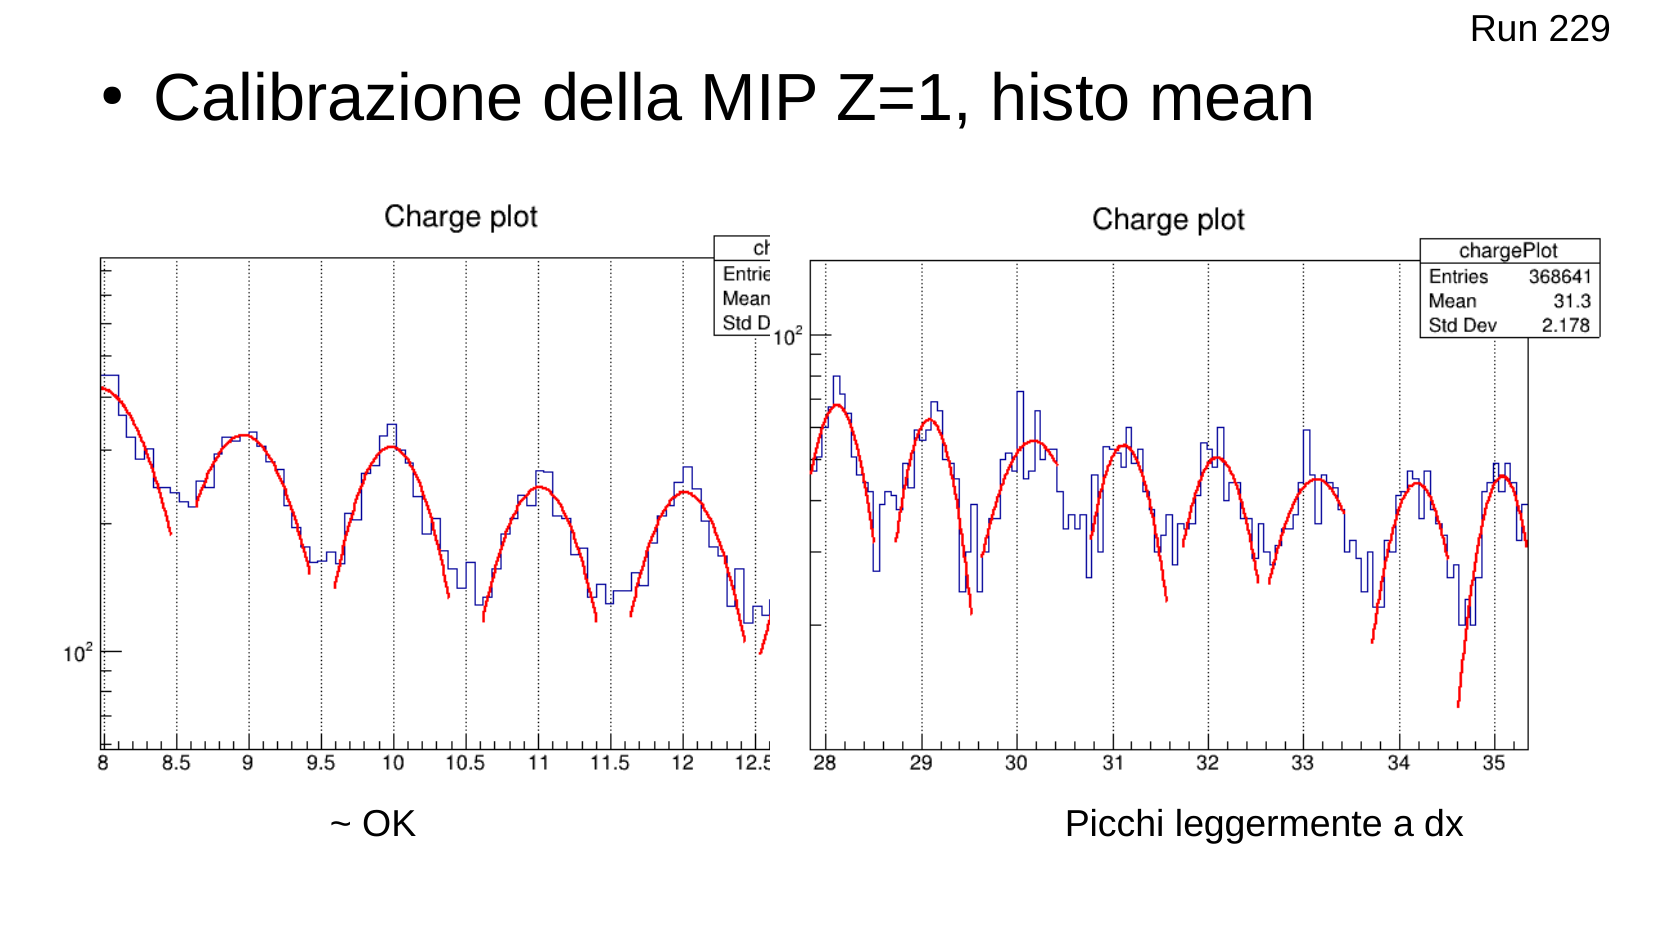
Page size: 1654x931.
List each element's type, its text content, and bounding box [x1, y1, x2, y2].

list Calibrazione della MIP Z=1, histo mean [82, 60, 1571, 201]
picture [60, 198, 1606, 781]
text_box Run 229 [1455, 0, 1654, 61]
text_box Picchi leggermente a dx [1050, 795, 1501, 856]
text_box ~ OK [315, 795, 556, 856]
